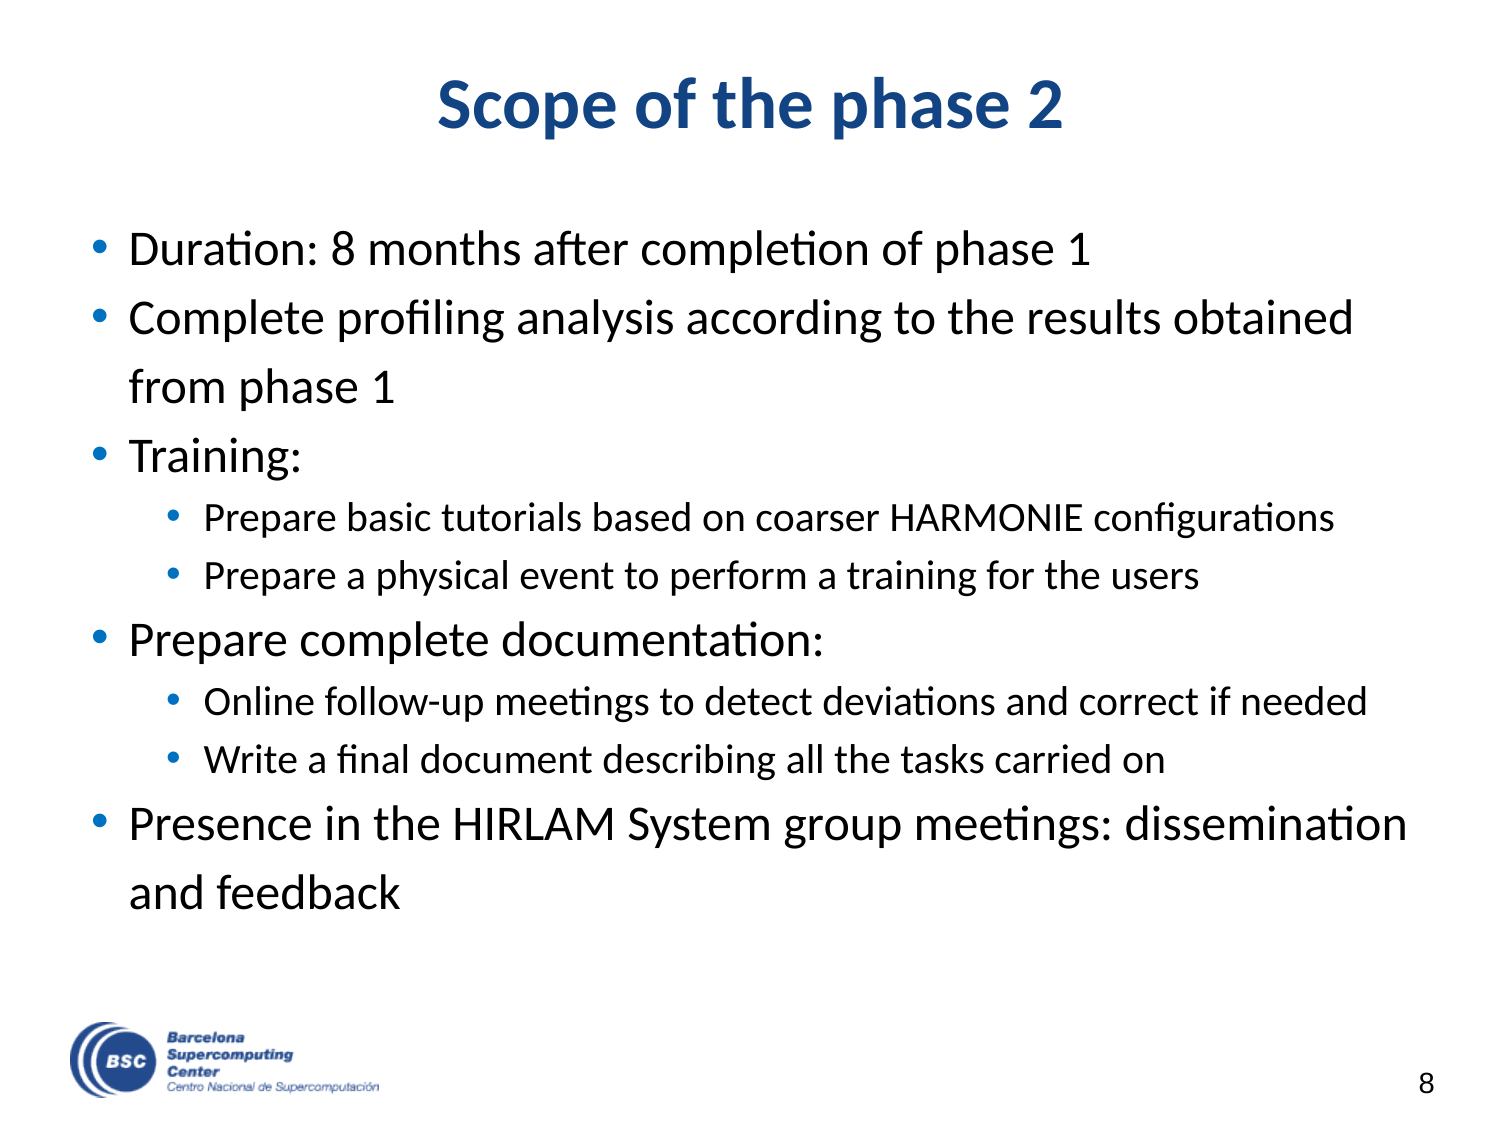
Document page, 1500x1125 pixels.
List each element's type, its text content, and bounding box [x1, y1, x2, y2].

slide_number 1 [1403, 1038, 1494, 1125]
list Duration: 8 months after completion of phase 1 Complete profiling analysis according to the results obtained from phase 1 Training: Prepare basic tutorials based on coarser HARMONIE configurations Prepare a physical event to perform a training for the users Prepare complete documentation: Online follow-up meetings to detect deviations and correct if needed Write a final document describing all the tasks carried on Presence in the HIRLAM System group meetings: dissemination and feedback [76, 199, 1427, 993]
picture [70, 1022, 379, 1098]
title Scope of the phase 2 [76, 35, 1427, 174]
